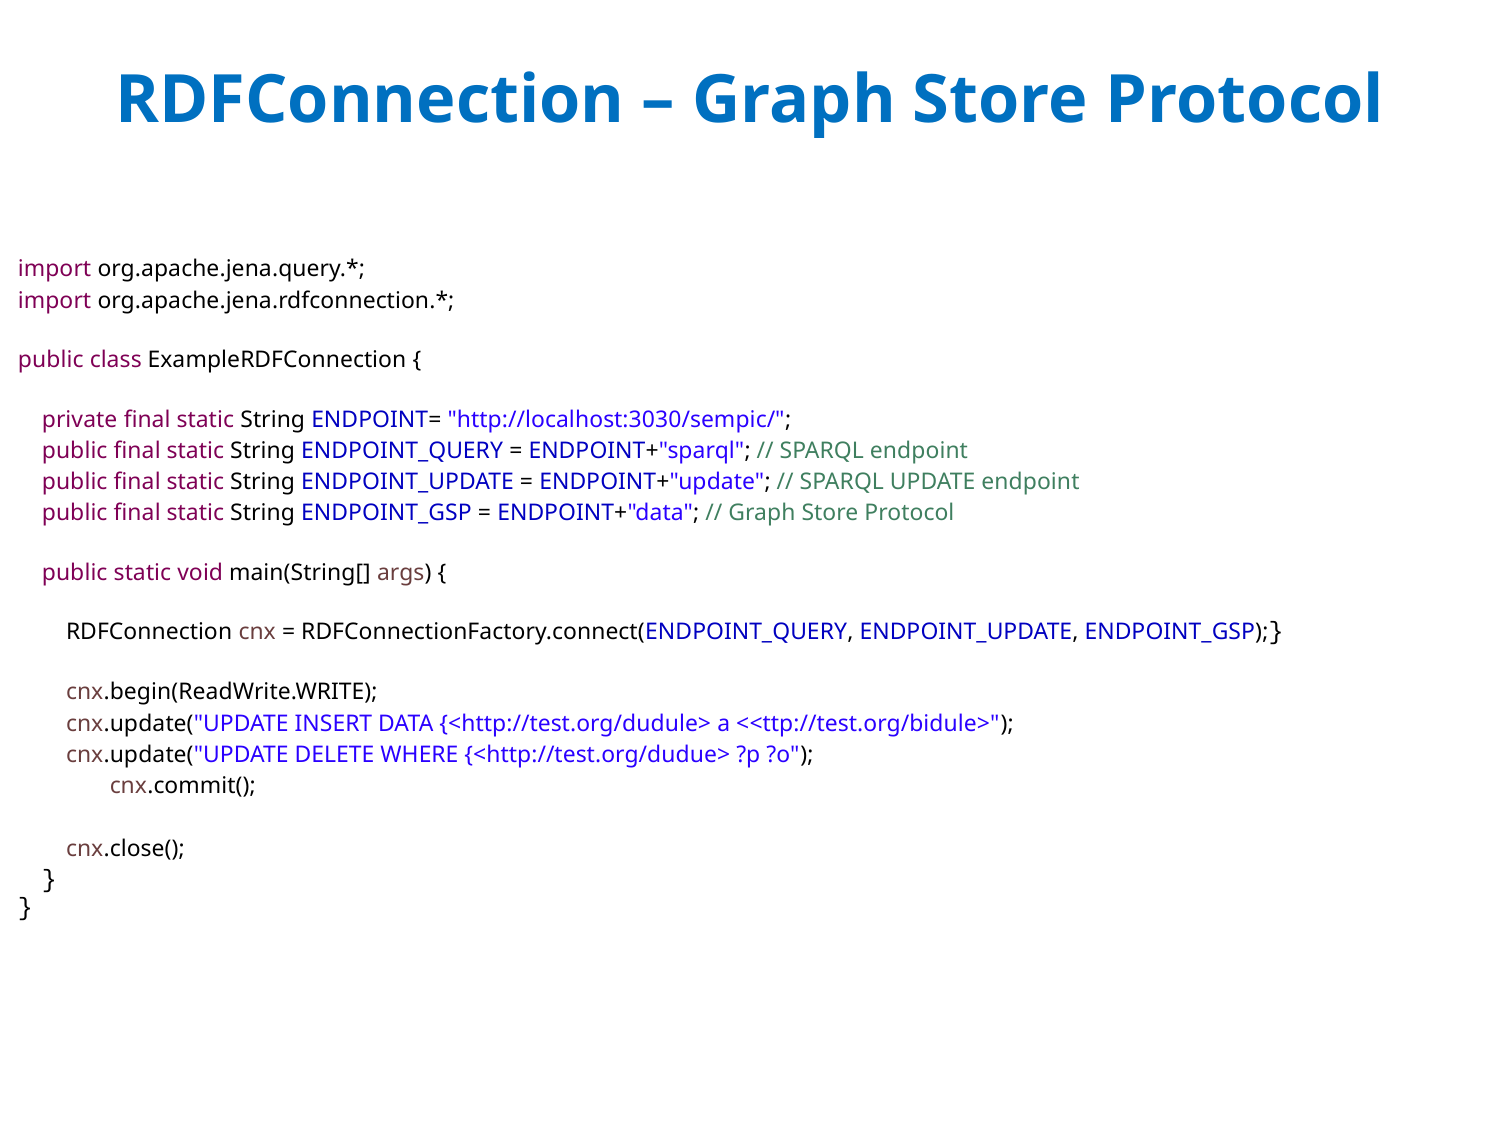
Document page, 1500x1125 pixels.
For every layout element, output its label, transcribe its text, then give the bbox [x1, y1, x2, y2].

text_box import org.apache.jena.query.*; import org.apache.jena.rdfconnection.*; public class ExampleRDFConnection { private final static String ENDPOINT= "http://localhost:3030/sempic/"; public final static String ENDPOINT_QUERY = ENDPOINT+"sparql"; // SPARQL endpoint public final static String ENDPOINT_UPDATE = ENDPOINT+"update"; // SPARQL UPDATE endpoint public final static String ENDPOINT_GSP = ENDPOINT+"data"; // Graph Store Protocol public static void main(String[] args) { RDFConnection cnx = RDFConnectionFactory.connect(ENDPOINT_QUERY, ENDPOINT_UPDATE, ENDPOINT_GSP);} cnx.begin(ReadWrite.WRITE); cnx.update("UPDATE INSERT DATA {<http://test.org/dudule> a <<ttp://test.org/bidule>"); cnx.update("UPDATE DELETE WHERE {<http://test.org/dudue> ?p ?o"); cnx.commit(); cnx.close(); } } [3, 244, 1500, 1125]
title RDFConnection – Graph Store Protocol [75, 45, 1425, 149]
